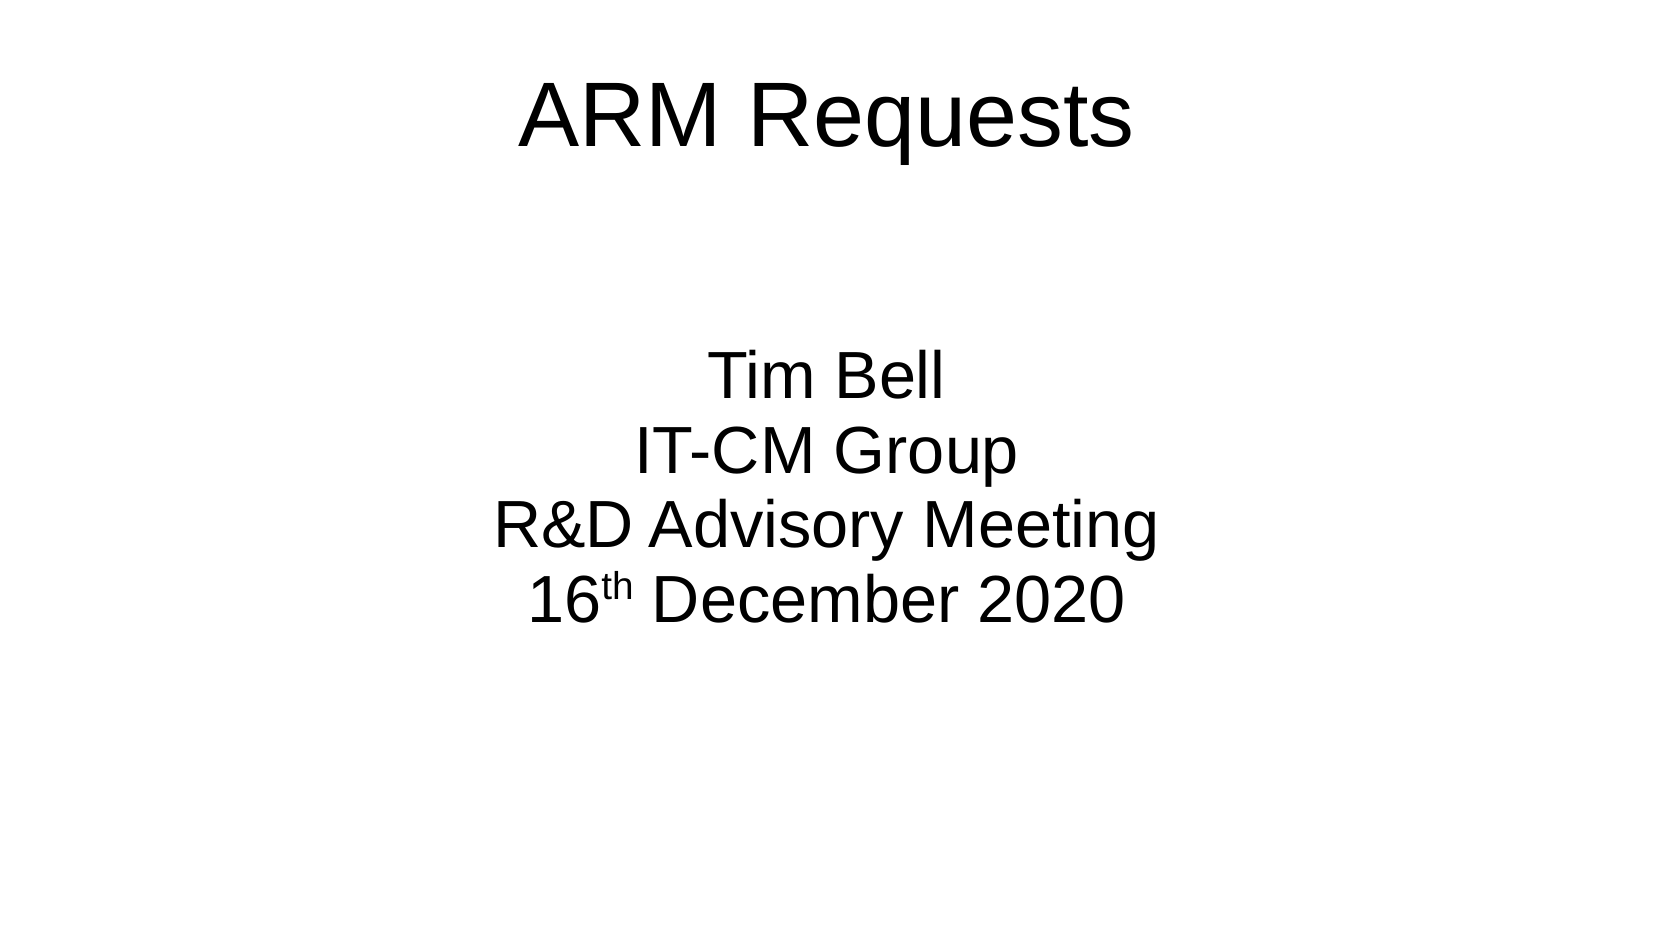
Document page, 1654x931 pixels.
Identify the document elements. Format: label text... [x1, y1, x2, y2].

title ARM Requests [82, 37, 1571, 193]
subtitle Tim Bell IT-CM Group R&D Advisory Meeting 16th December 2020 [82, 217, 1571, 758]
